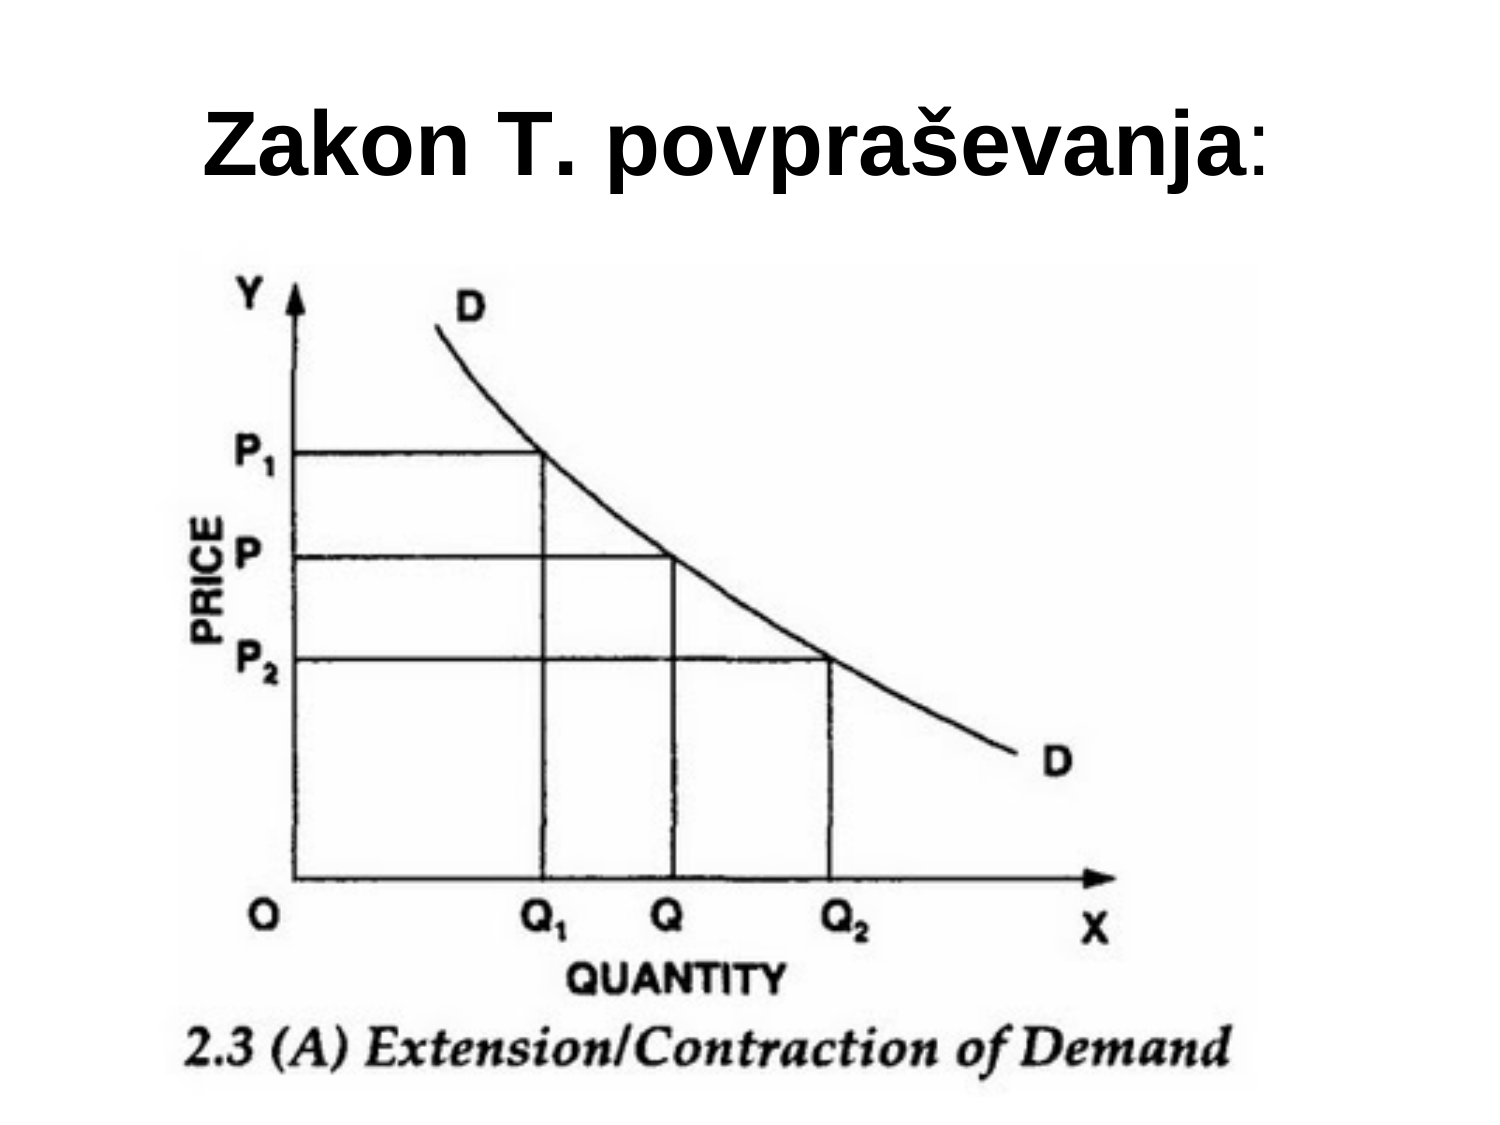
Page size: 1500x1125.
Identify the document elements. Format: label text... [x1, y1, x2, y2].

title Zakon T. povpraševanja: [75, 45, 1426, 233]
picture [135, 221, 1258, 1106]
